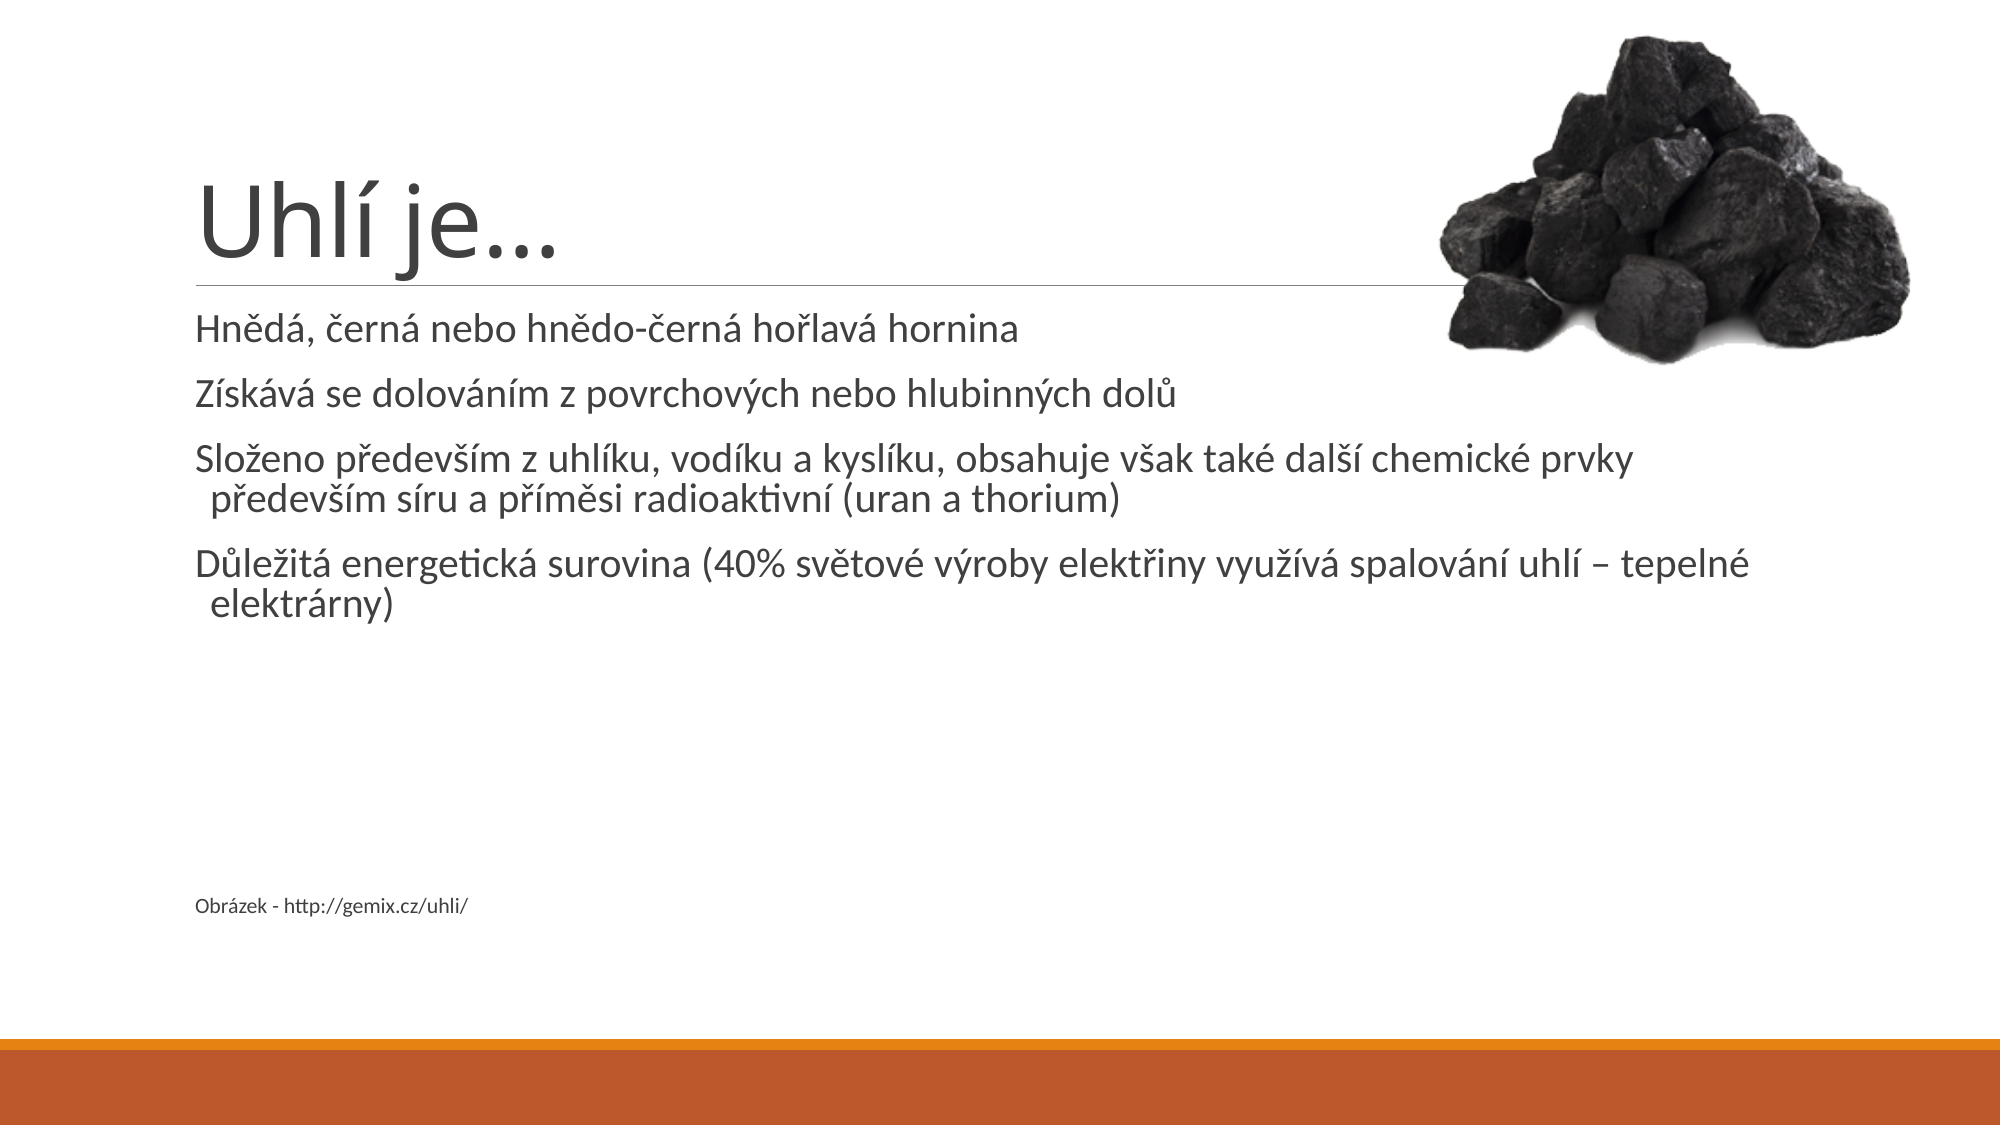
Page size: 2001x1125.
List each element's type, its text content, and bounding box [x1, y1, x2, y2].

picture [1388, 0, 1963, 425]
list Hnědá, černá nebo hnědo-černá hořlavá hornina Získává se dolováním z povrchových nebo hlubinných dolů Složeno především z uhlíku, vodíku a kyslíku, obsahuje však také další chemické prvky především síru a příměsi radioaktivní (uran a thorium) Důležitá energetická surovina (40% světové výroby elektřiny využívá spalování uhlí – tepelné elektrárny) Obrázek - http://gemix.cz/uhli/ [180, 302, 1831, 963]
title Uhlí je… [180, 47, 1388, 286]
